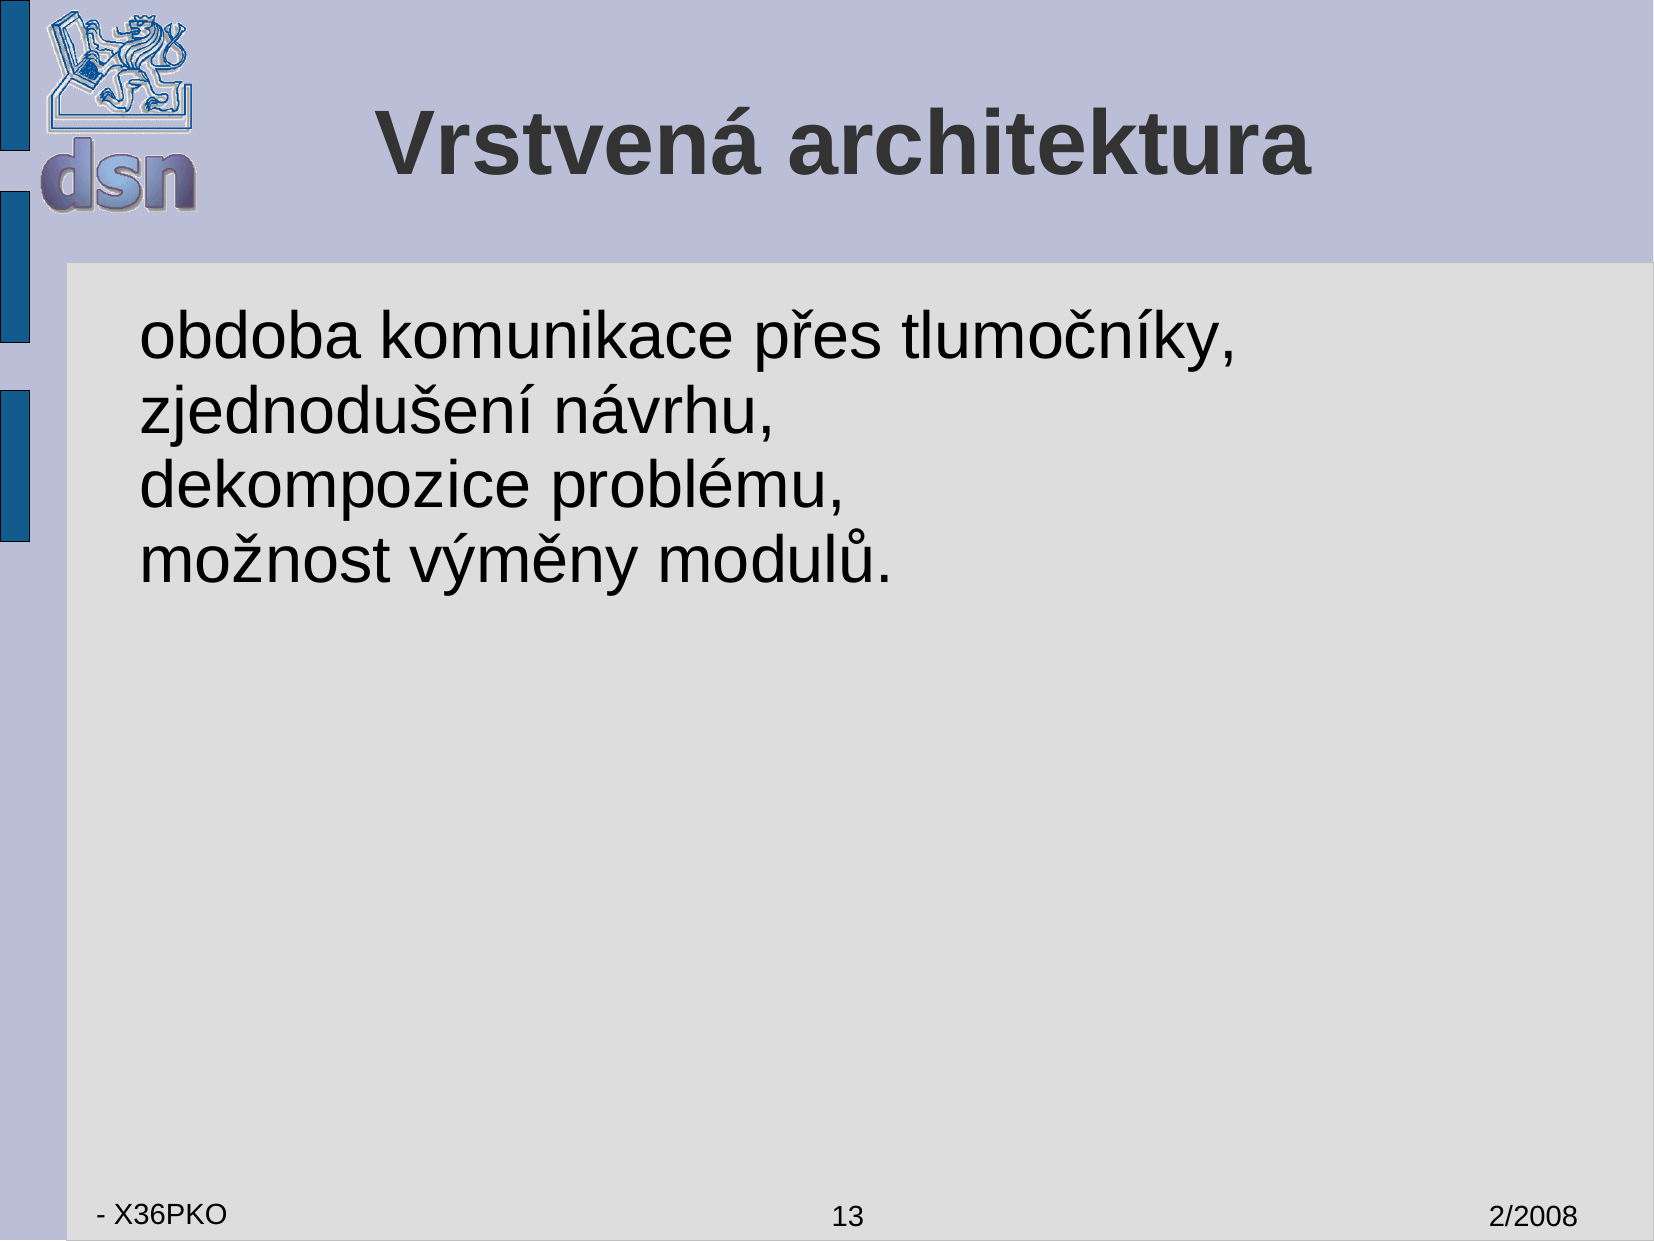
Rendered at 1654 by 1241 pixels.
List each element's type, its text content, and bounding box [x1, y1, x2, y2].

picture [10, 10, 223, 230]
title Vrstvená architektura [210, 39, 1478, 247]
list obdoba komunikace přes tlumočníky, zjednodušení návrhu, dekompozice problému, možnost výměny modulů. [121, 297, 1534, 1126]
